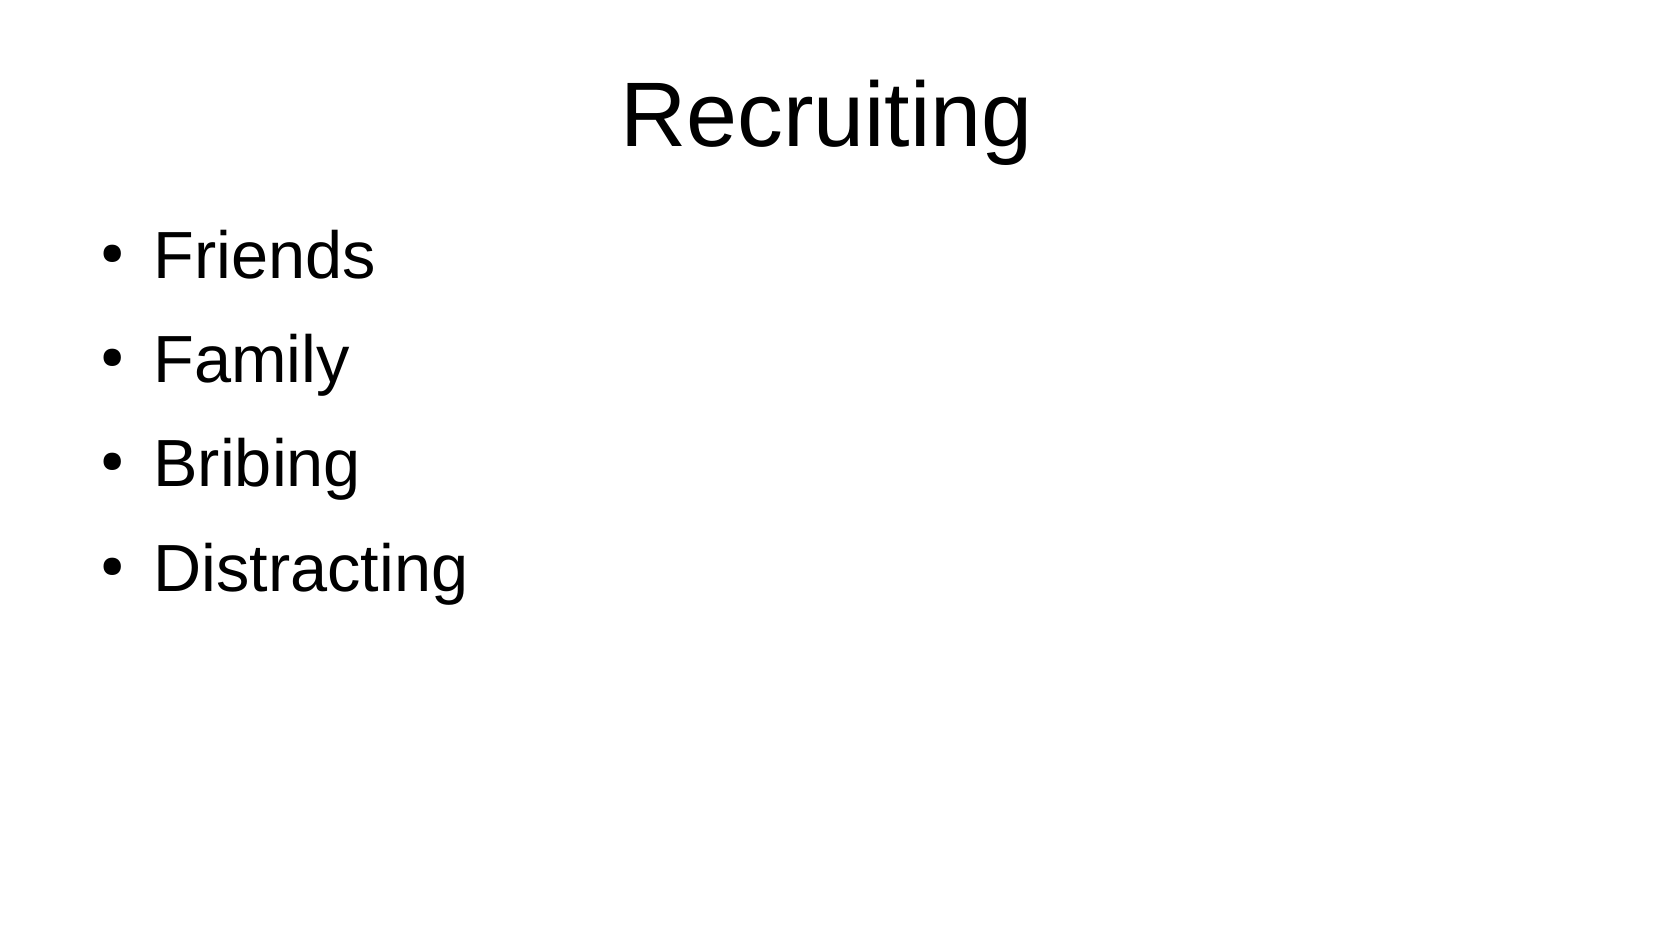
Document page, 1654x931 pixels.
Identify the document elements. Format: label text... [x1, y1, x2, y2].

list Friends Family Bribing Distracting [82, 217, 1571, 758]
title Recruiting [82, 37, 1571, 193]
